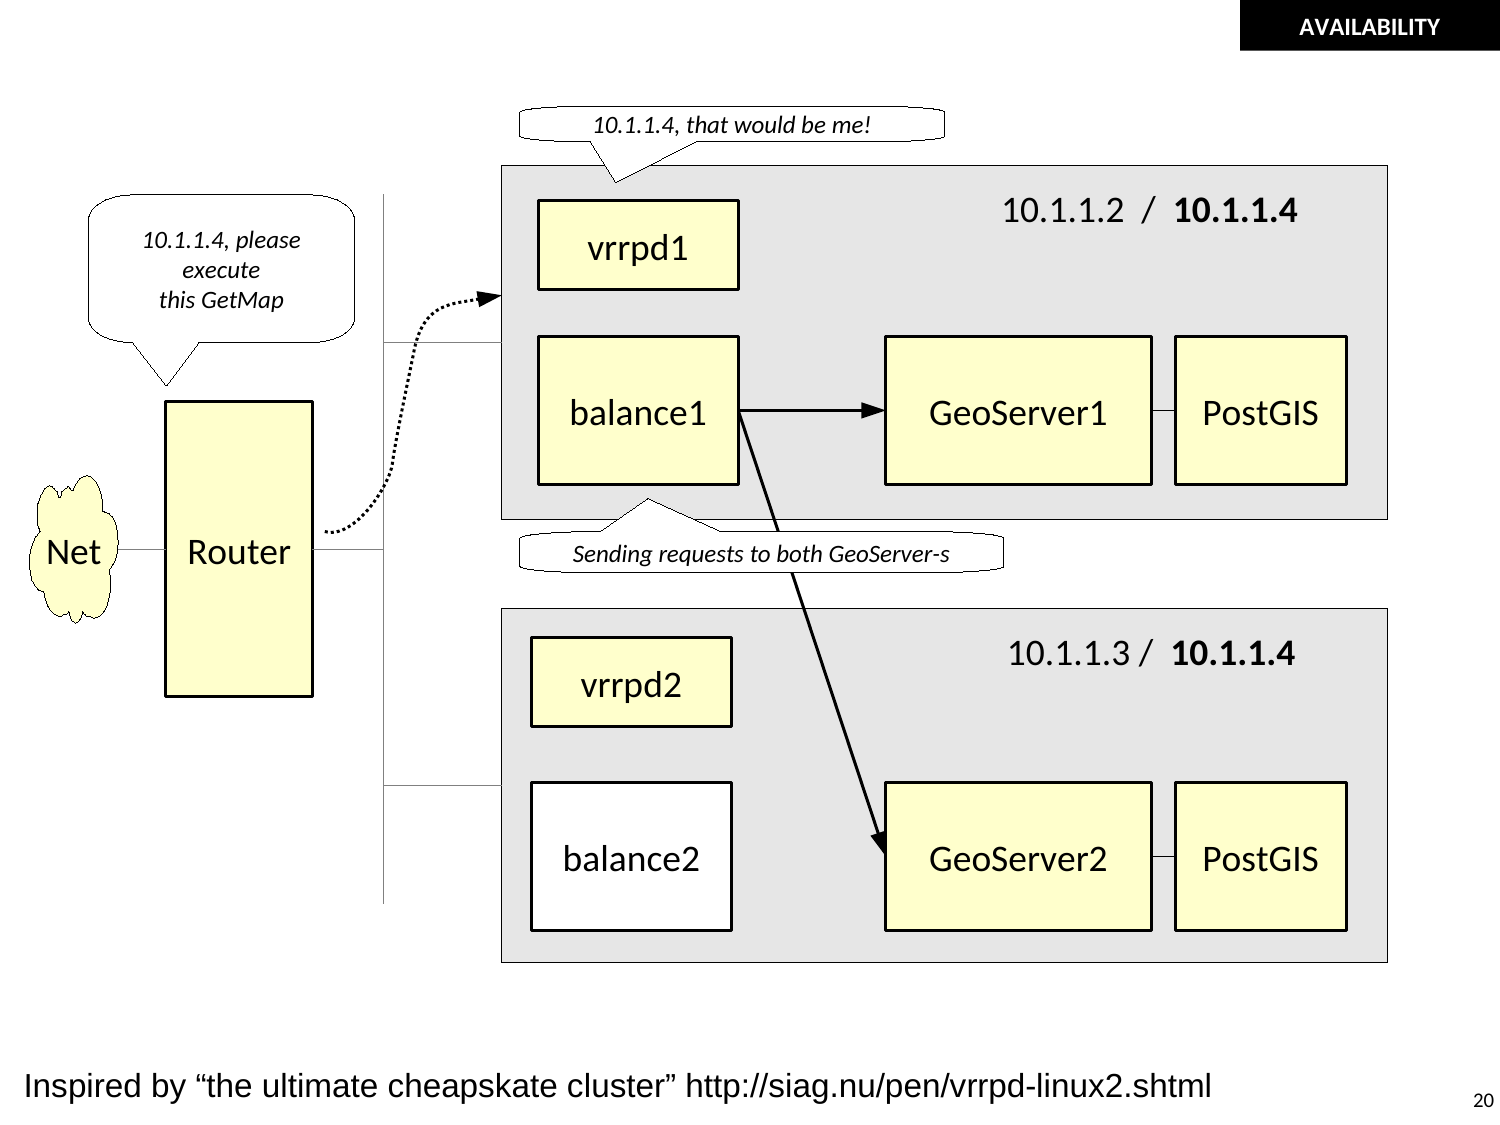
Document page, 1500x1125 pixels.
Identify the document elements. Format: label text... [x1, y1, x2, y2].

text_box Router [165, 401, 313, 697]
text_box [501, 165, 1388, 520]
text_box 10.1.1.2 / 10.1.1.4 [986, 177, 1313, 237]
text_box Inspired by “the ultimate cheapskate cluster” http://siag.nu/pen/vrrpd-linux2.shtml [0, 1067, 1500, 1125]
text_box Sending requests to both GeoServer-s [519, 498, 1004, 573]
text_box [501, 608, 1388, 963]
text_box vrrpd2 [531, 637, 732, 727]
text_box AVAILABILITY [1240, 0, 1500, 51]
text_box PostGIS [1175, 782, 1347, 931]
text_box PostGIS [1175, 336, 1347, 485]
text_box 10.1.1.3 / 10.1.1.4 [992, 620, 1311, 680]
text_box Net [29, 475, 119, 624]
text_box balance2 [531, 782, 732, 931]
text_box GeoServer2 [885, 782, 1152, 931]
text_box 10.1.1.4, please execute this GetMap [88, 194, 355, 386]
text_box vrrpd1 [538, 200, 739, 290]
text_box balance1 [538, 336, 739, 485]
text_box 10.1.1.4, that would be me! [519, 106, 945, 183]
text_box GeoServer1 [885, 336, 1152, 485]
